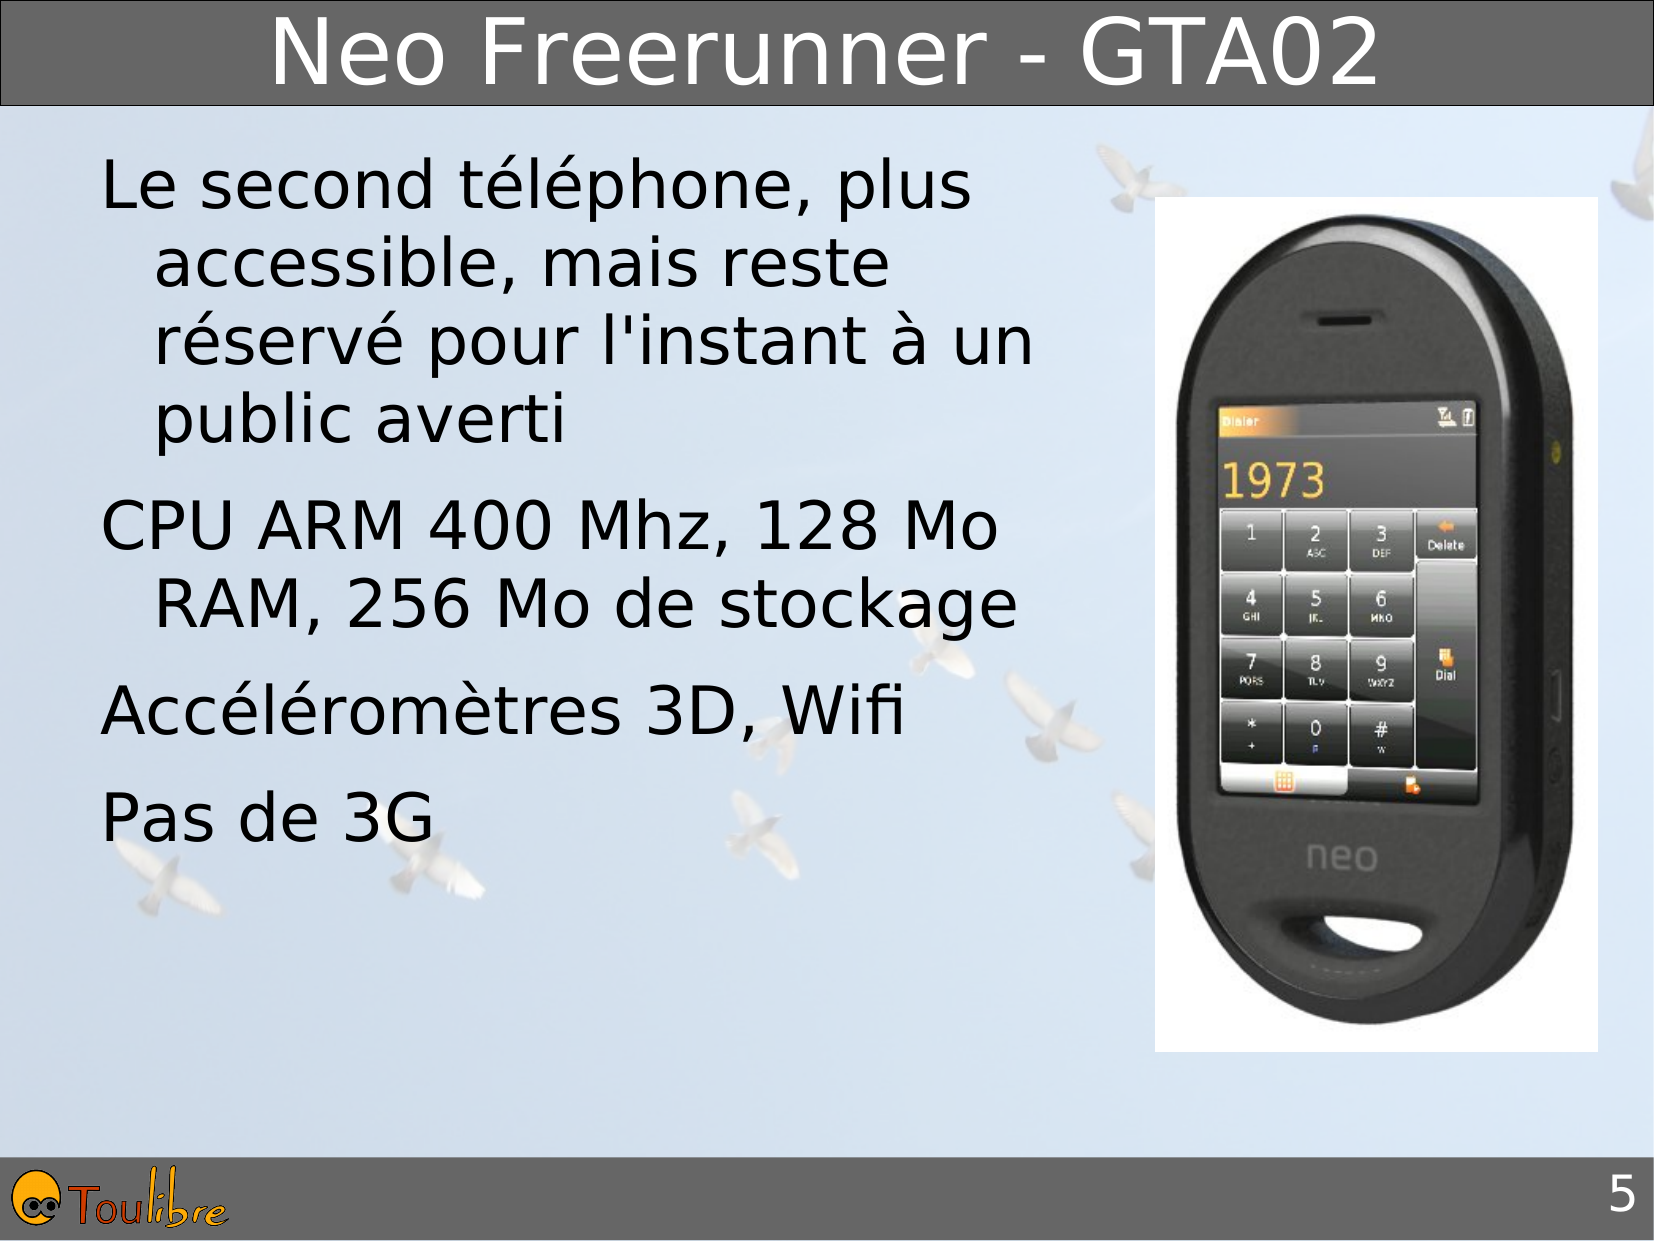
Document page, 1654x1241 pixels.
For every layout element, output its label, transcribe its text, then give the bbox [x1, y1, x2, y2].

picture [11, 1165, 229, 1228]
picture [1155, 197, 1598, 1052]
list Le second téléphone, plus accessible, mais reste réservé pour l'instant à un public averti CPU ARM 400 Mhz, 128 Mo RAM, 256 Mo de stockage Accéléromètres 3D, Wifi Pas de 3G [82, 146, 1102, 1094]
title Neo Freerunner - GTA02 [0, 0, 1654, 107]
